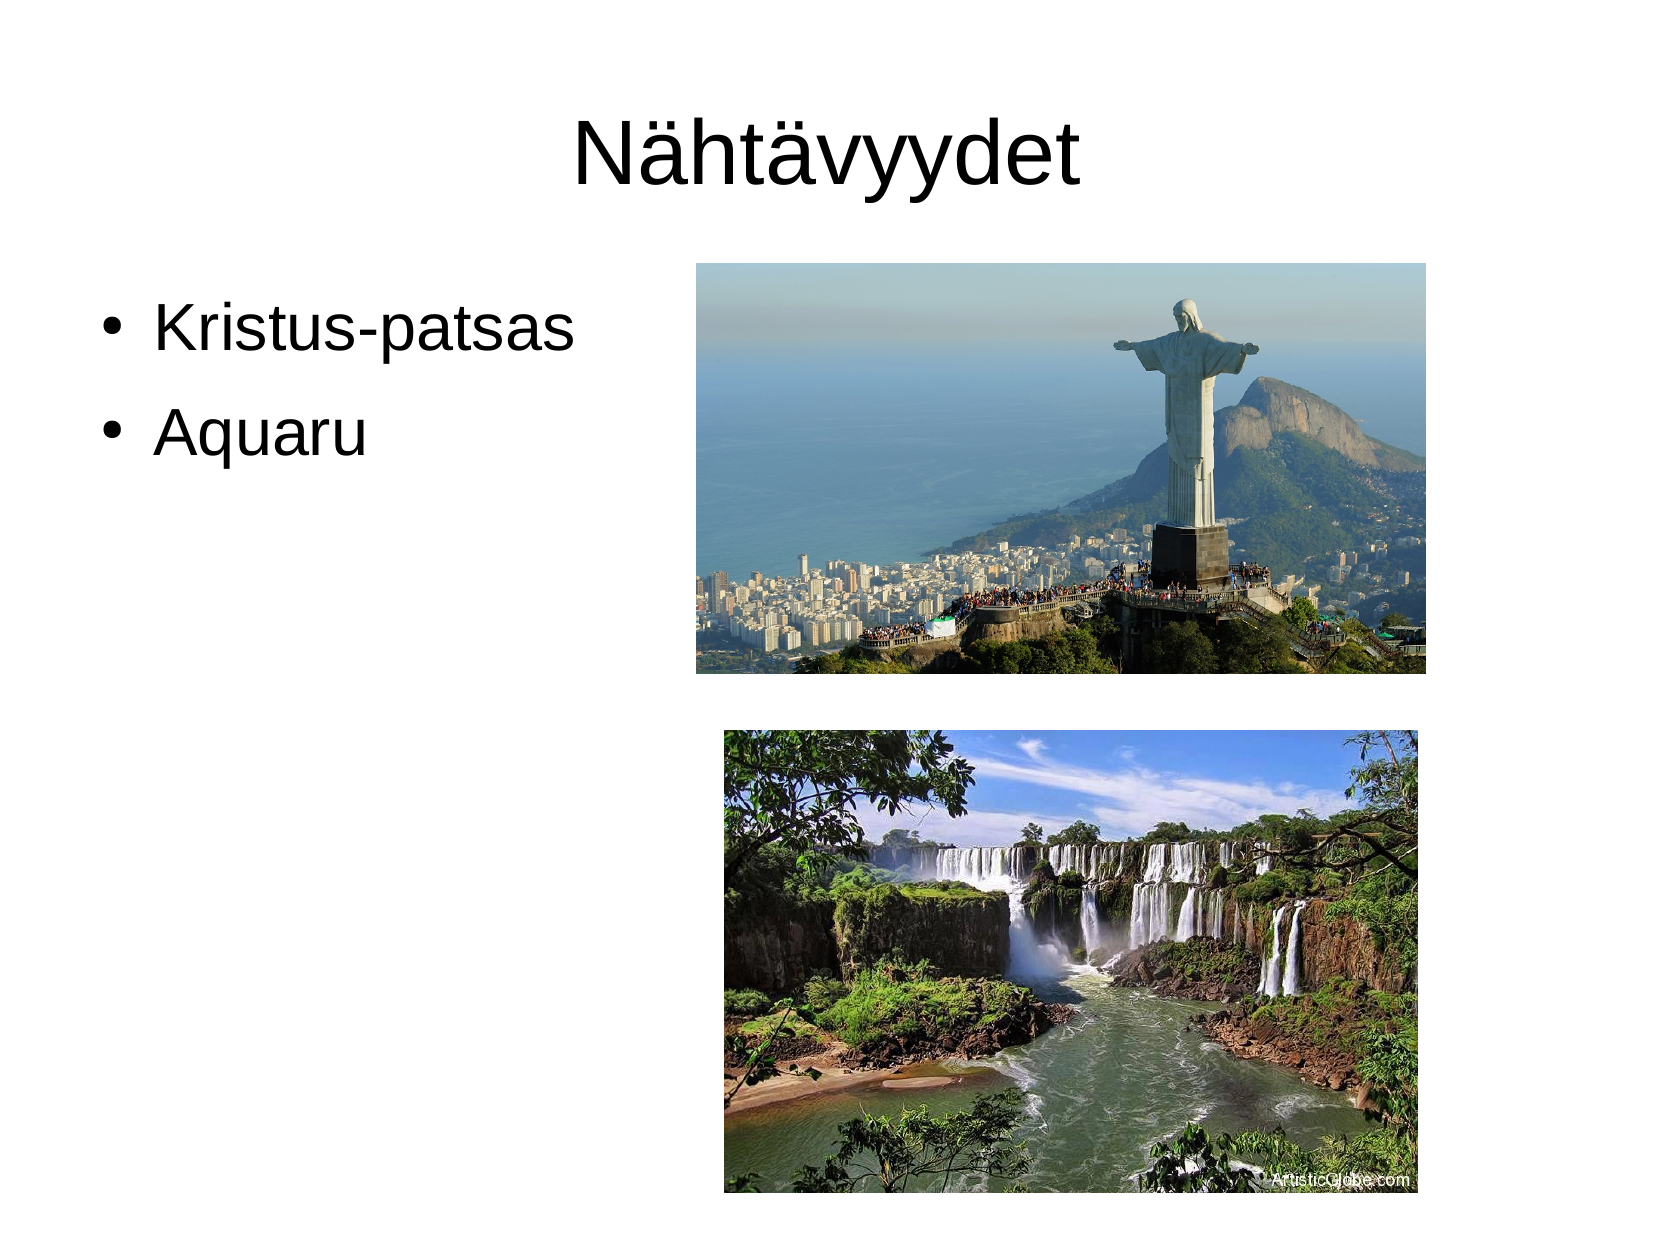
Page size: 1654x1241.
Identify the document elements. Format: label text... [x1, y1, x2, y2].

list Kristus-patsas Aquaru [82, 290, 1571, 1010]
picture [696, 263, 1426, 674]
title Nähtävyydet [82, 49, 1571, 257]
picture [724, 730, 1418, 1193]
